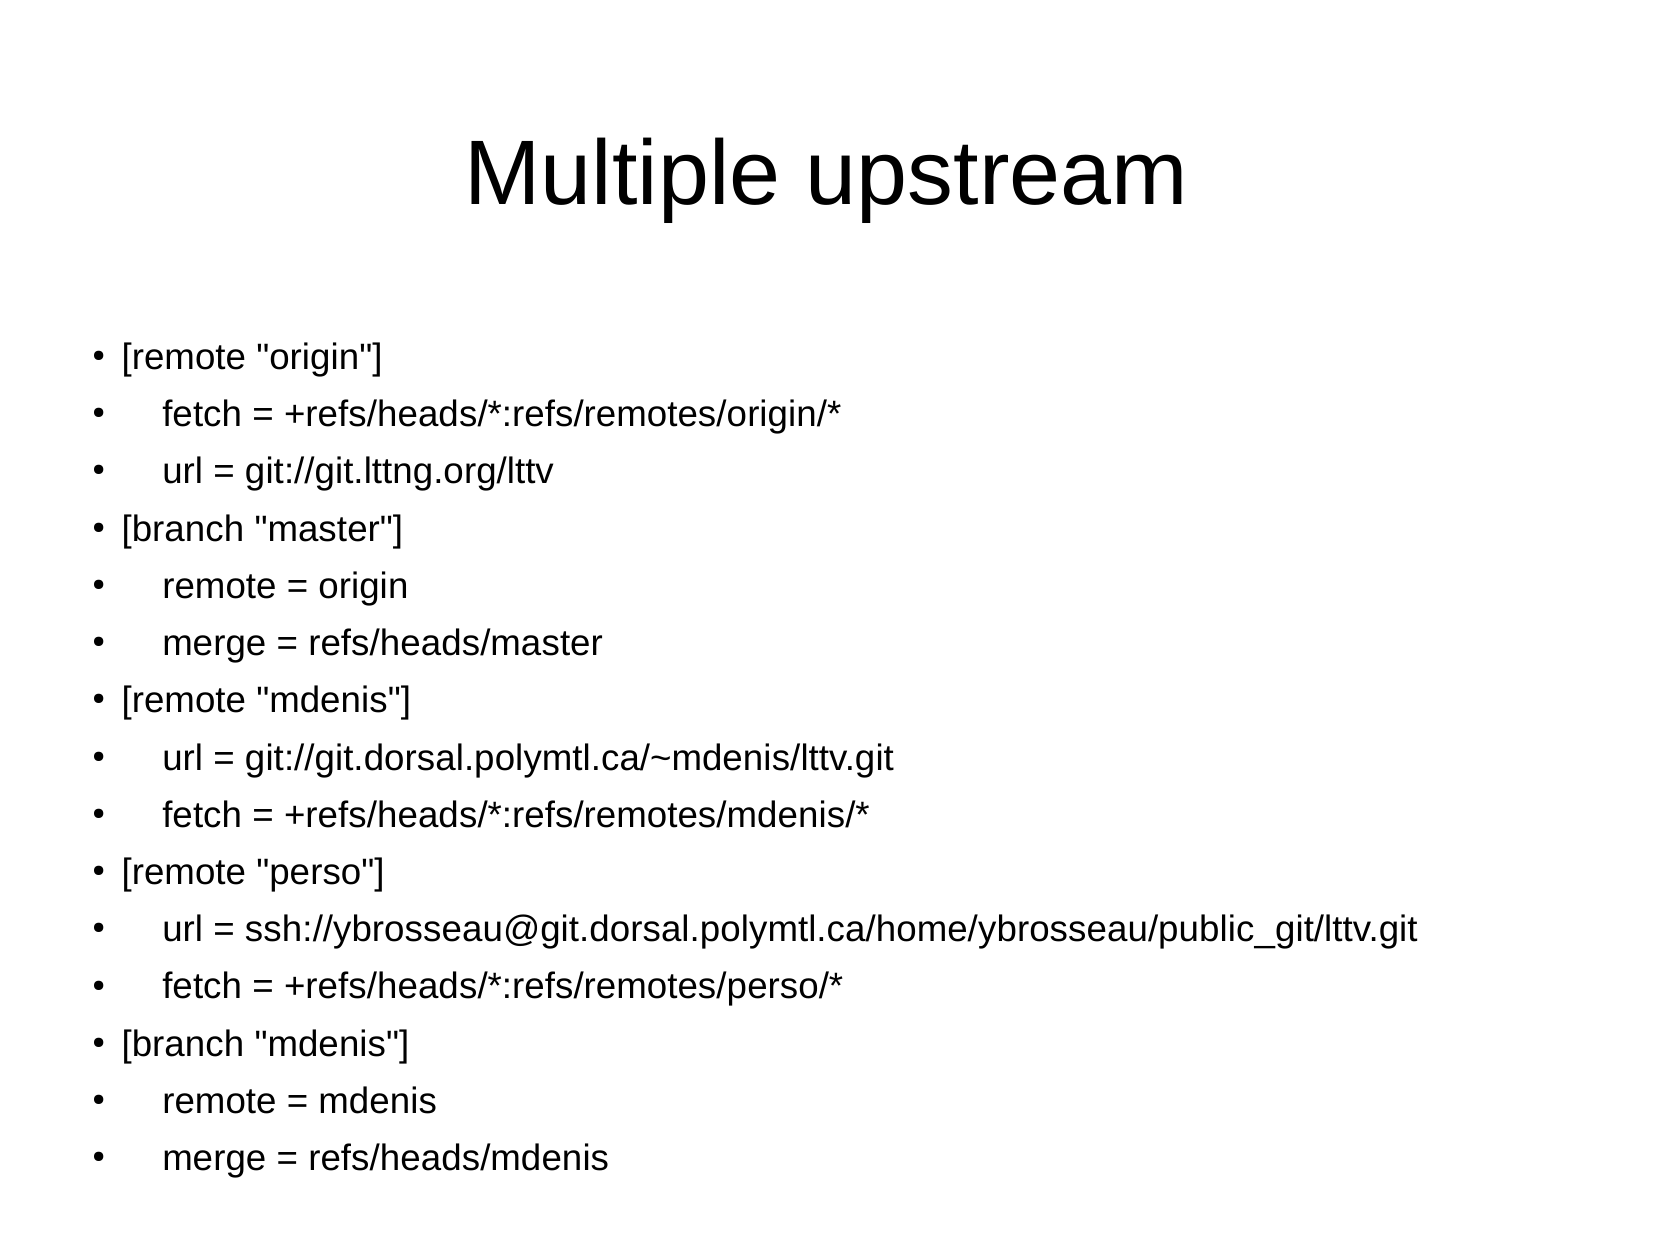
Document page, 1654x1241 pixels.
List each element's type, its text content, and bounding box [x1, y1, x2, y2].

list [remote "origin"] fetch = +refs/heads/*:refs/remotes/origin/* url = git://git.lttng.org/lttv [branch "master"] remote = origin merge = refs/heads/master [remote "mdenis"] url = git://git.dorsal.polymtl.ca/~mdenis/lttv.git fetch = +refs/heads/*:refs/remotes/mdenis/* [remote "perso"] url = ssh://ybrosseau@git.dorsal.polymtl.ca/home/ybrosseau/public_git/lttv.git fetch = +refs/heads/*:refs/remotes/perso/* [branch "mdenis"] remote = mdenis merge = refs/heads/mdenis [82, 336, 1538, 1193]
title Multiple upstream [82, 49, 1571, 297]
